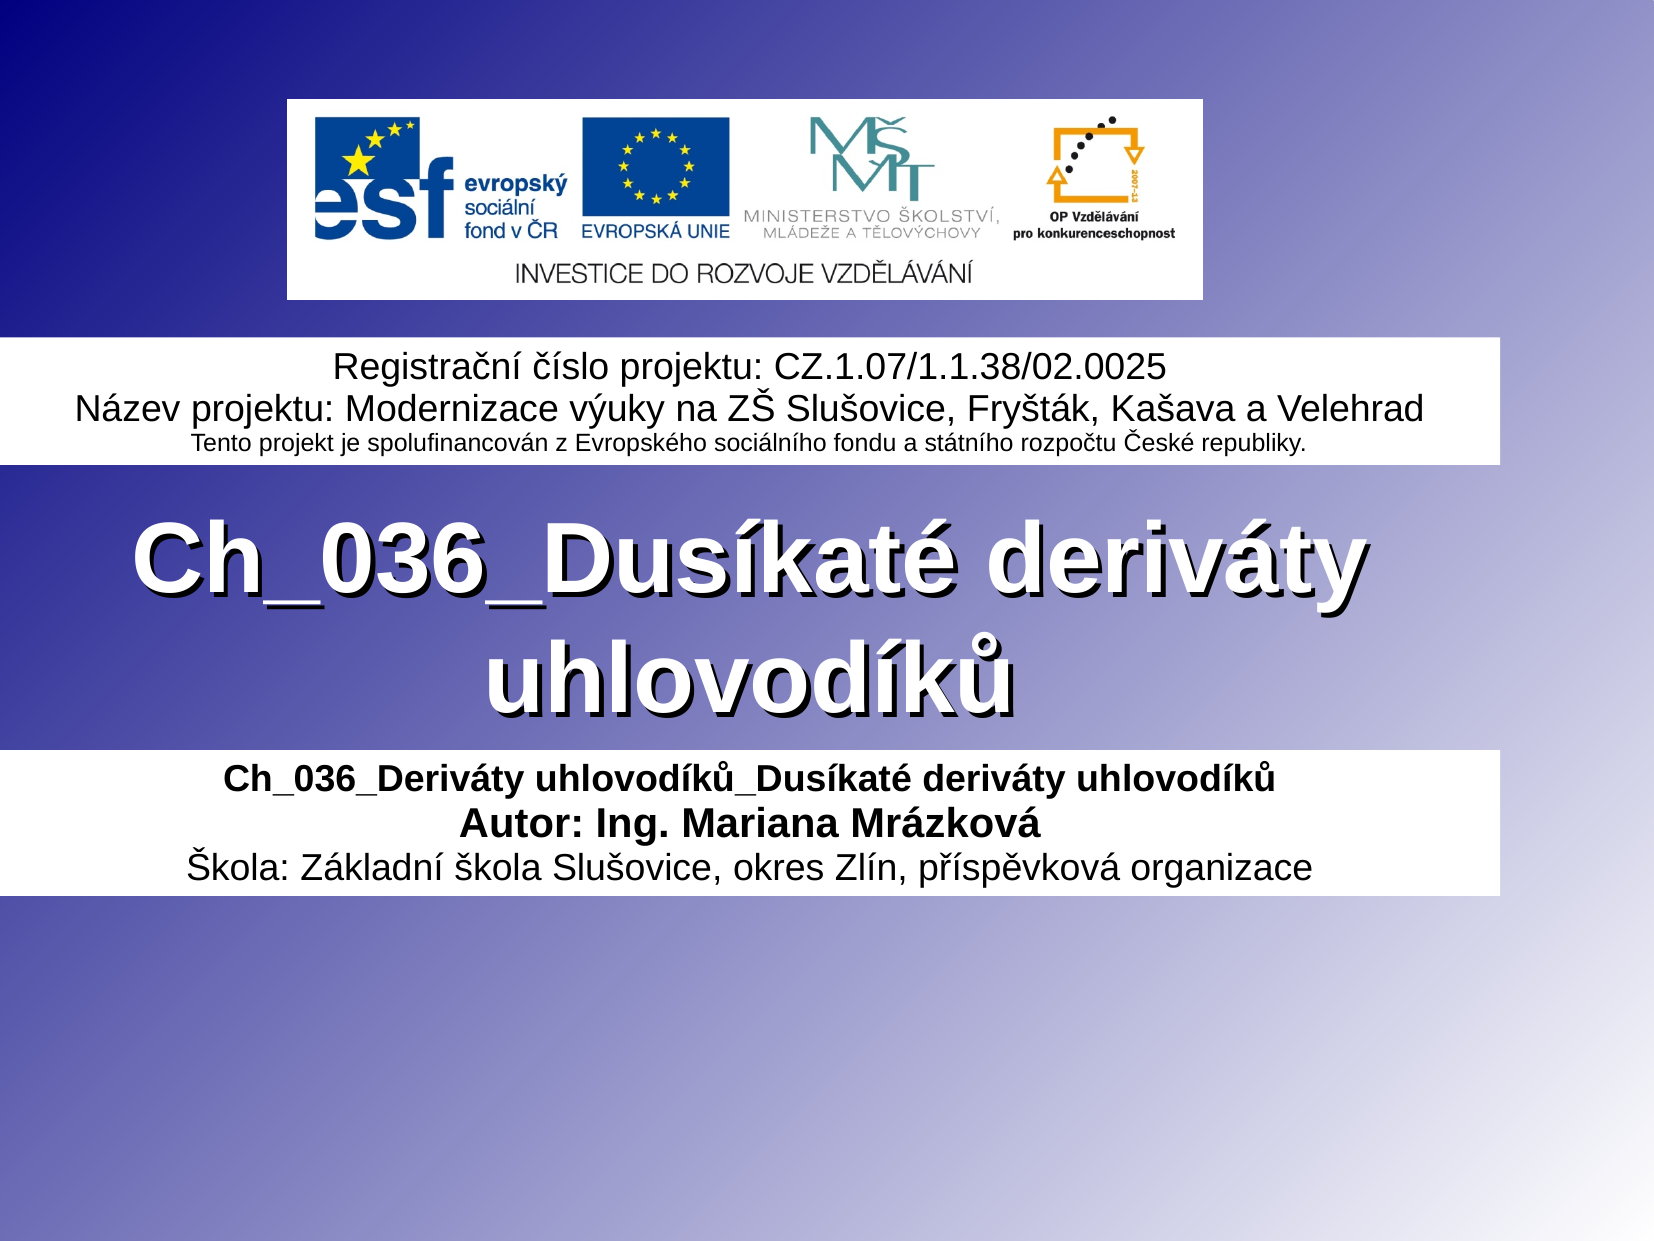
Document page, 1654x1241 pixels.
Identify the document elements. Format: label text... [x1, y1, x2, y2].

picture [287, 99, 1203, 300]
text_box Ch_036_Deriváty uhlovodíků_Dusíkaté deriváty uhlovodíků Autor: Ing. Mariana Mrázková Škola: Základní škola Slušovice, okres Zlín, příspěvková organizace [0, 750, 1501, 896]
text_box Registrační číslo projektu: CZ.1.07/1.1.38/02.0025 Název projektu: Modernizace výuky na ZŠ Slušovice, Fryšták, Kašava a Velehrad Tento projekt je spolufinancován z Evropského sociálního fondu a státního rozpočtu České republiky. [0, 337, 1501, 465]
title Ch_036_Dusíkaté deriváty uhlovodíků [112, 484, 1388, 741]
